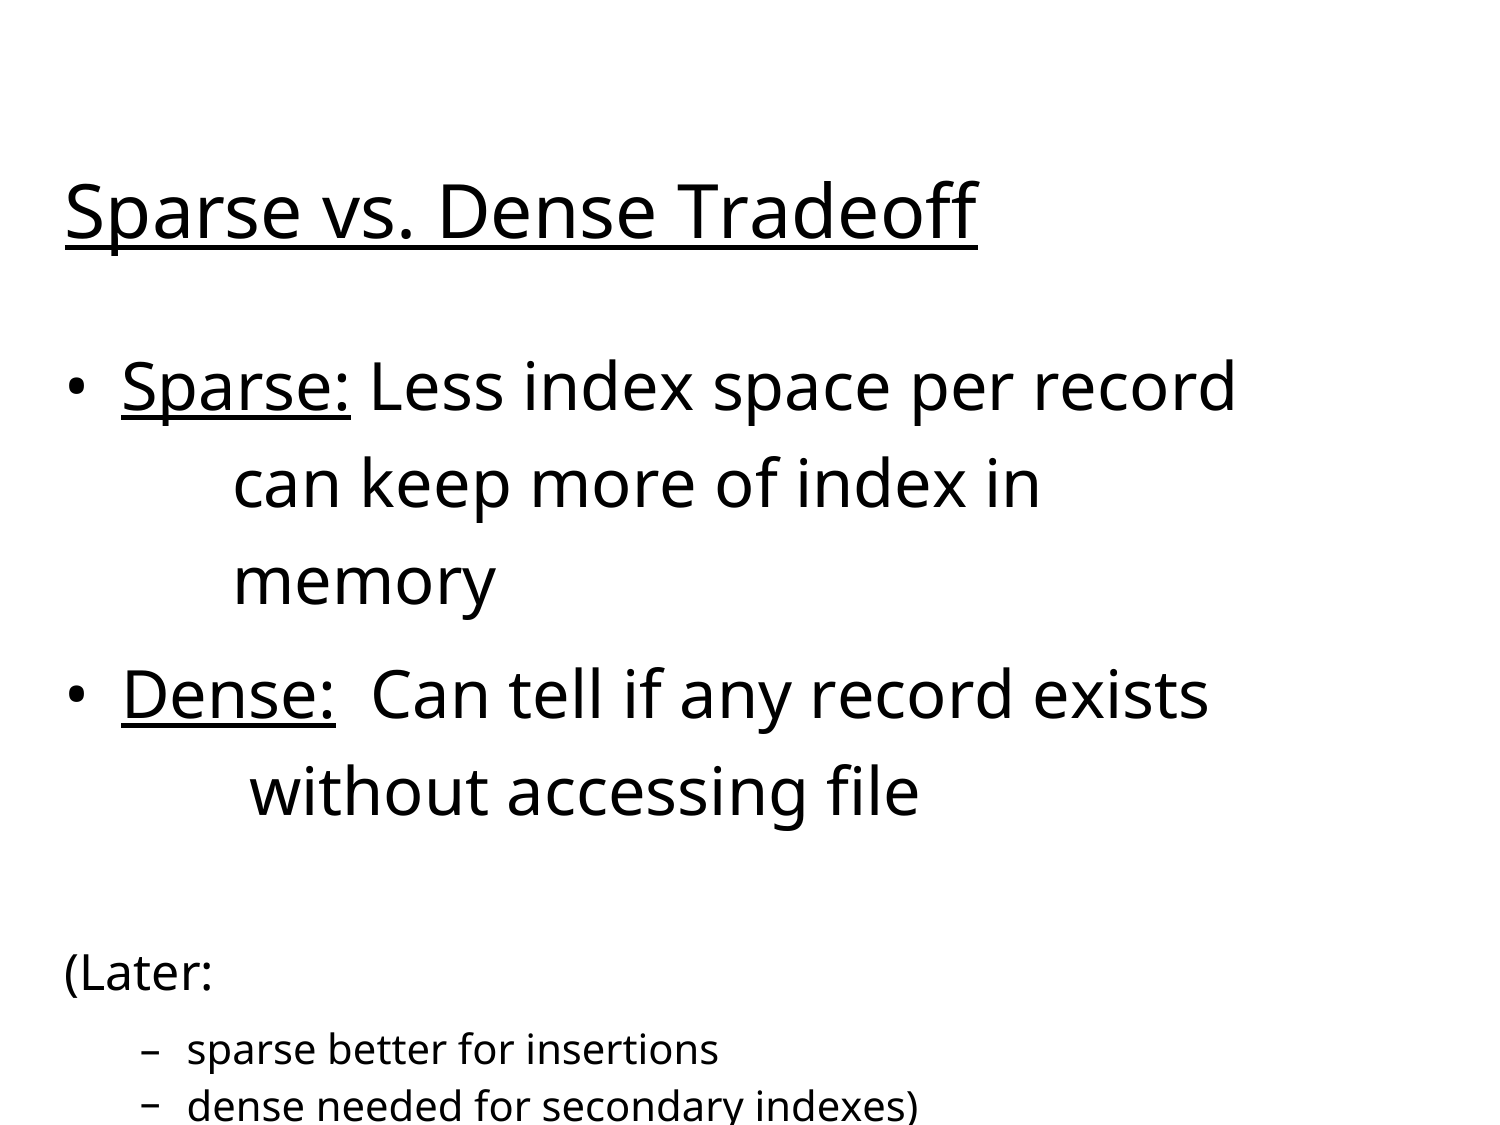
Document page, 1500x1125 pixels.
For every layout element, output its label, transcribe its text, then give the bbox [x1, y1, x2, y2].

title Sparse vs. Dense Tradeoff [50, 112, 1326, 300]
list Sparse: Less index space per record can keep more of index in memory Dense: Can tell if any record exists without accessing file (Later: sparse better for insertions dense needed for secondary indexes) [50, 324, 1438, 1028]
